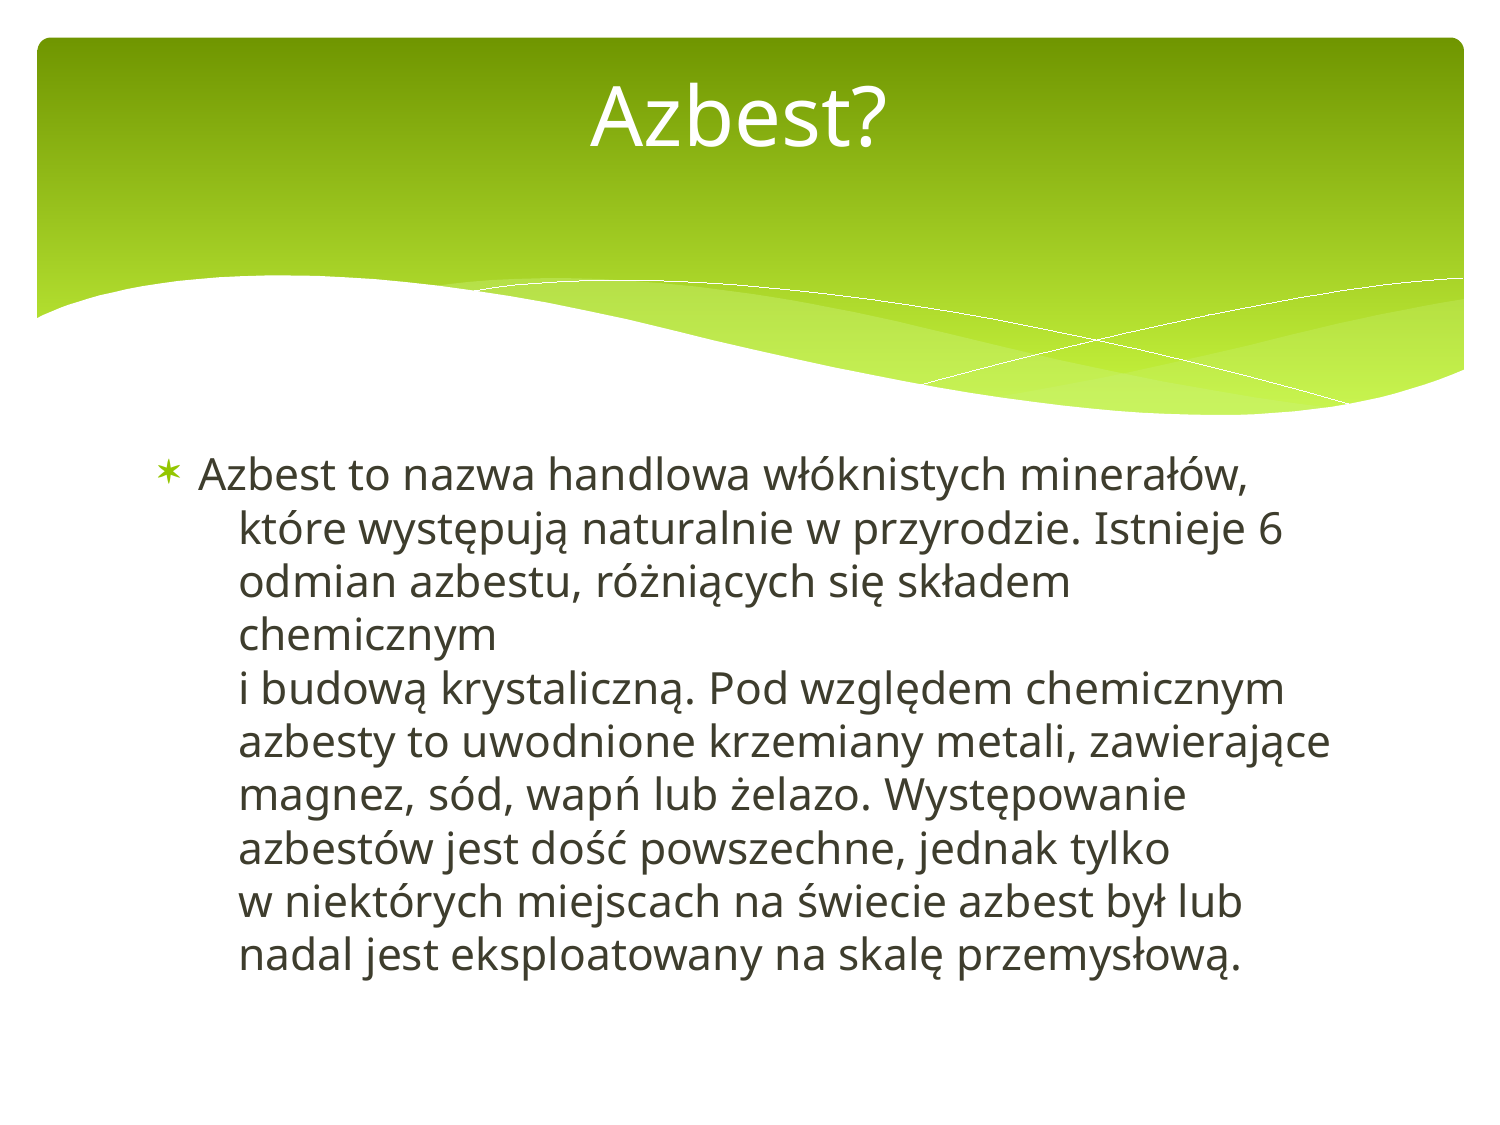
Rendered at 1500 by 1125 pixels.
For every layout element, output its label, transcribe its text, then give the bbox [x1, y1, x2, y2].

list Azbest to nazwa handlowa włóknistych minerałów, które występują naturalnie w przyrodzie. Istnieje 6 odmian azbestu, różniących się składem chemicznym i budową krystaliczną. Pod względem chemicznym azbesty to uwodnione krzemiany metali, zawierające magnez, sód, wapń lub żelazo. Występowanie azbestów jest dość powszechne, jednak tylko w niektórych miejscach na świecie azbest był lub nadal jest eksploatowany na skalę przemysłową. [143, 438, 1359, 1005]
title Azbest? [75, 55, 1426, 262]
